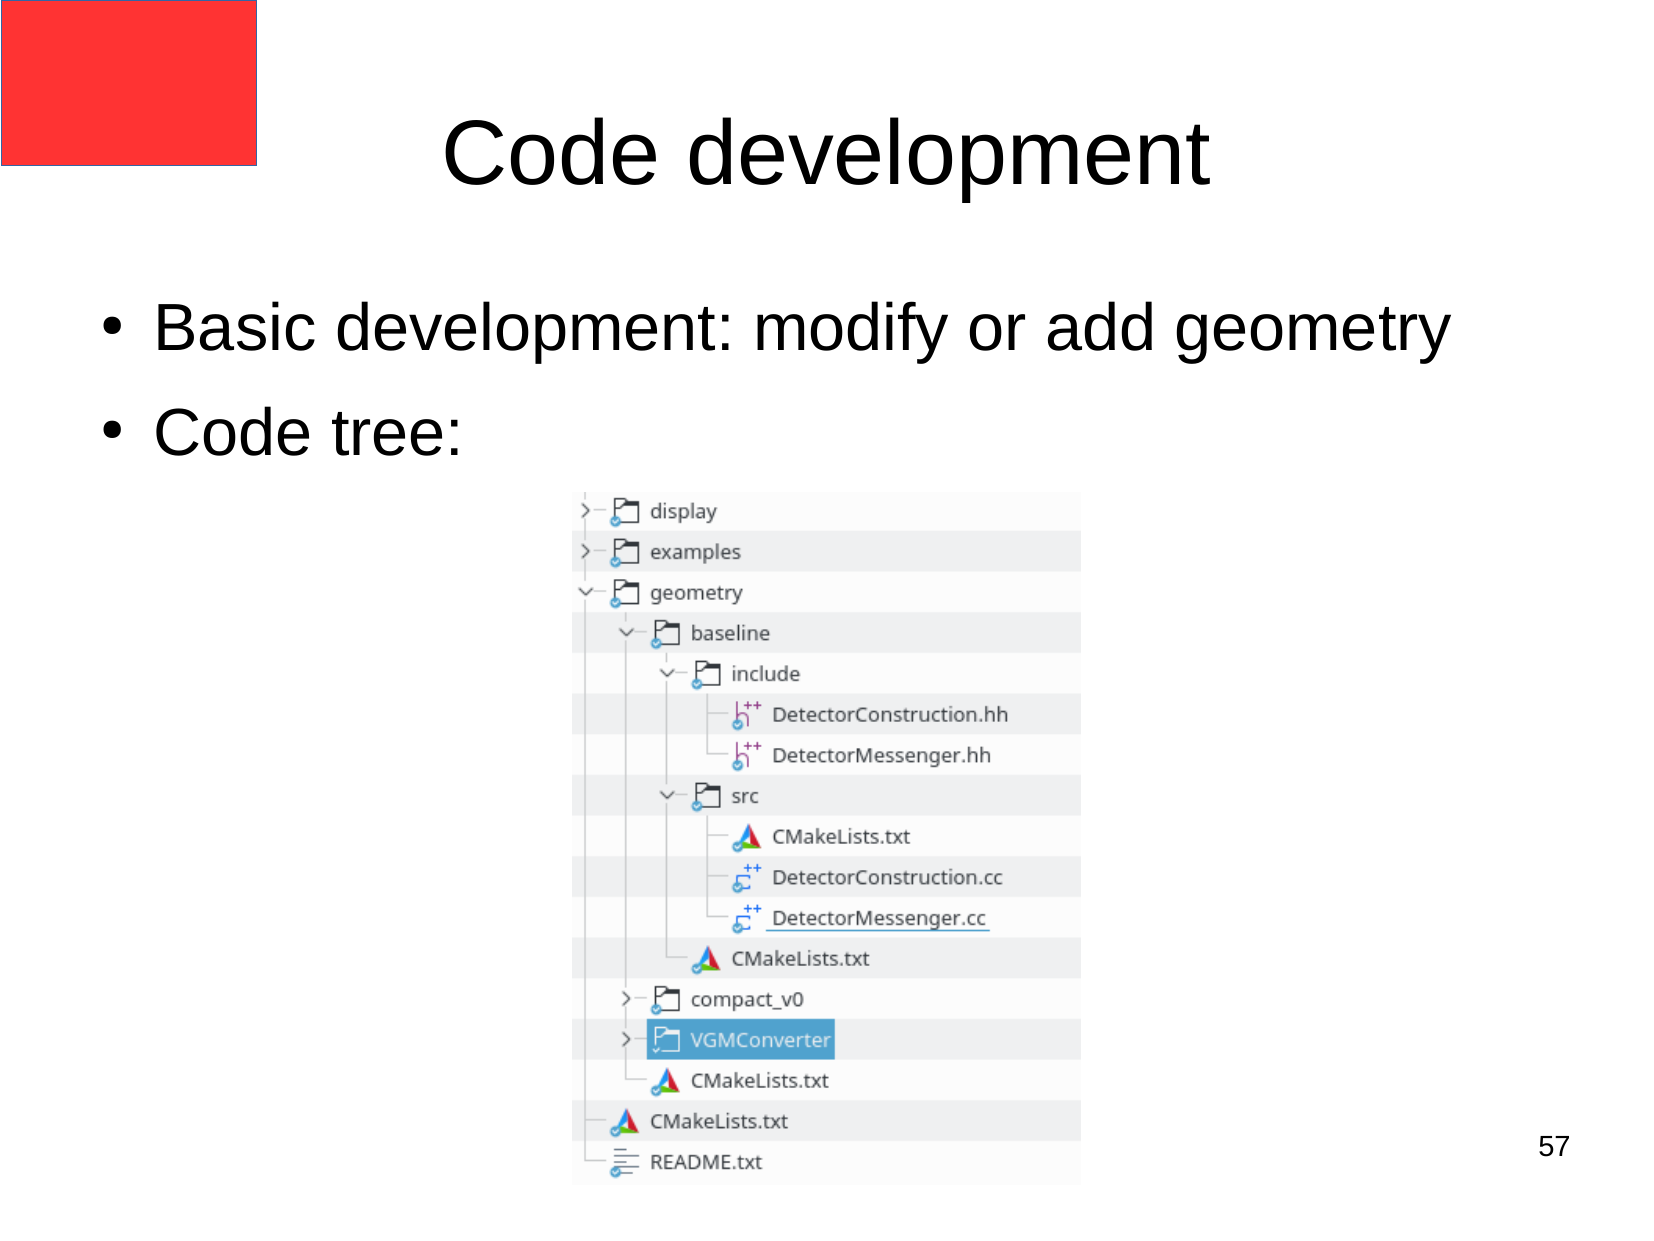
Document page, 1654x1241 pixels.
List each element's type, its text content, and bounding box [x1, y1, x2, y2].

picture [572, 492, 1081, 1186]
text_box [1, 0, 257, 166]
list Basic development: modify or add geometry Code tree: [82, 290, 1571, 1010]
title Code development [82, 49, 1571, 257]
